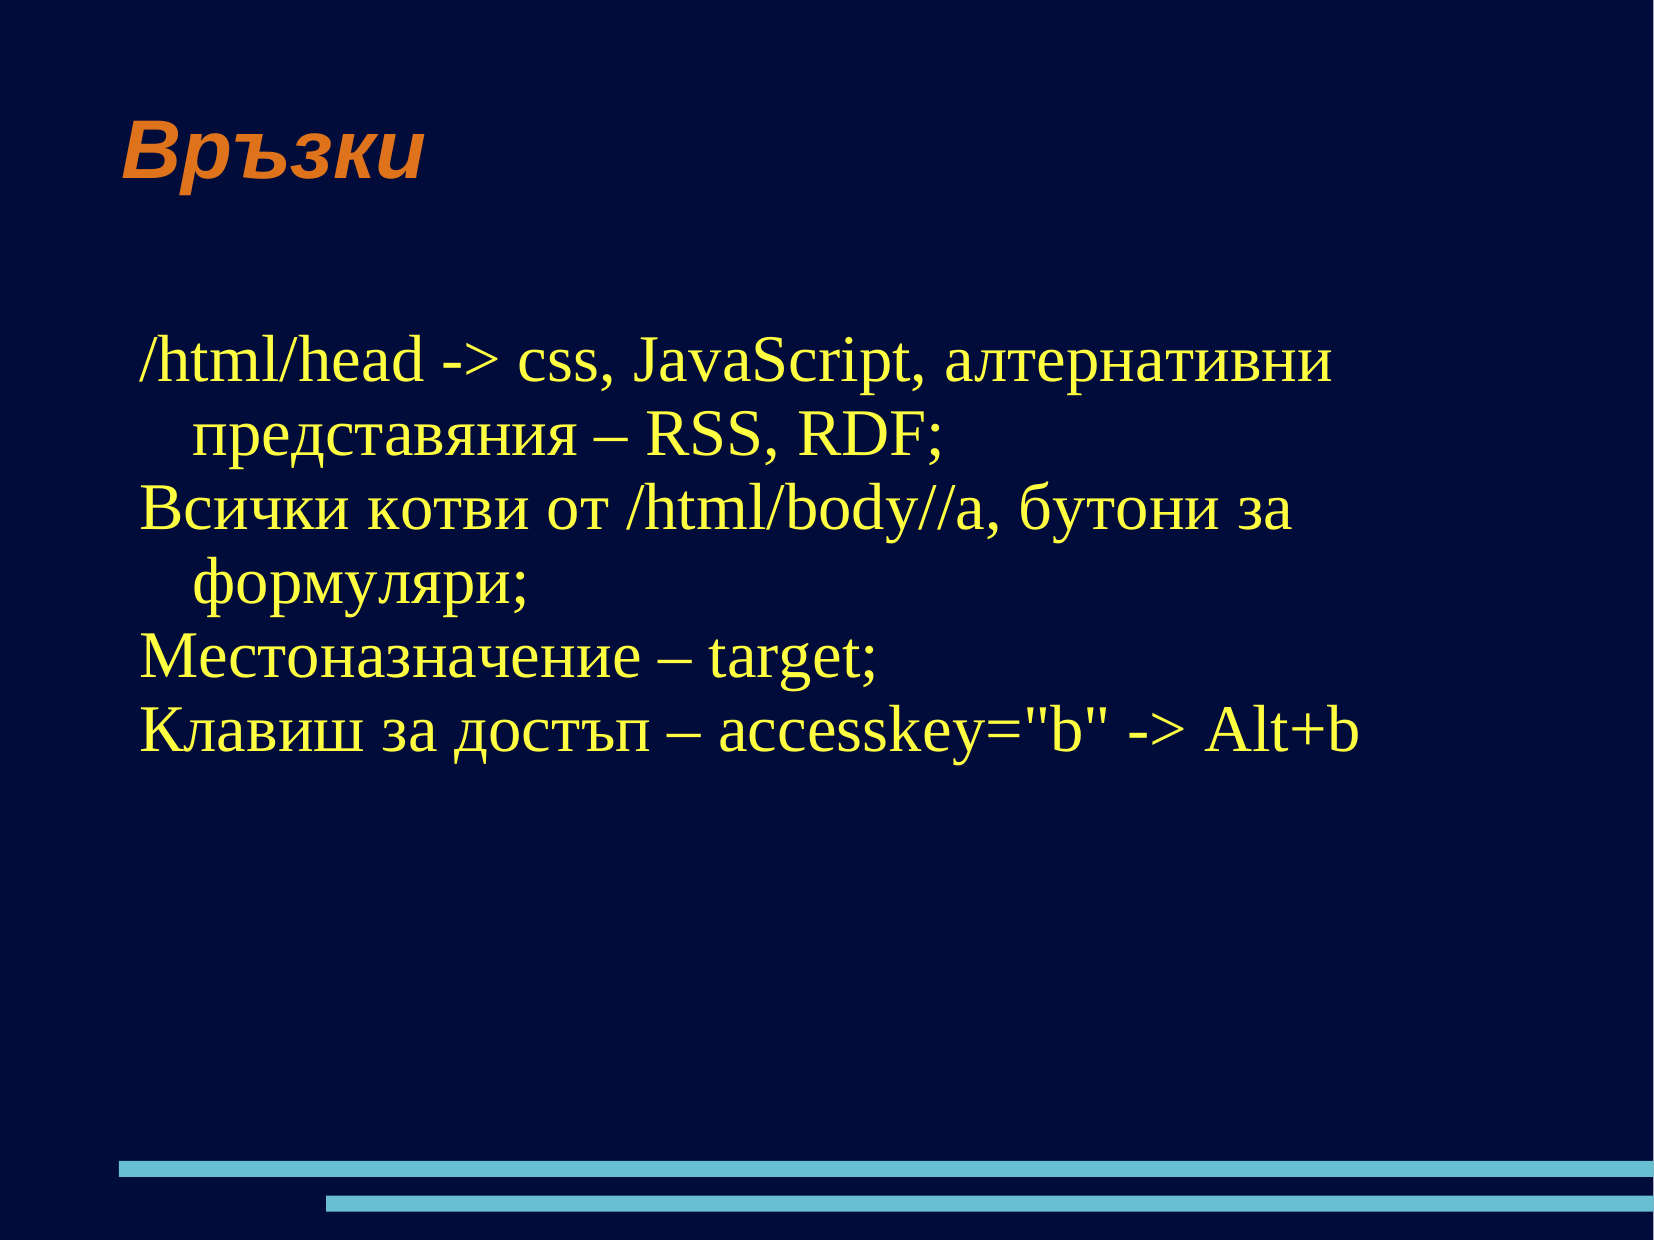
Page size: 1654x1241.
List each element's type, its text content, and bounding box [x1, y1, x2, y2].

list /html/head -> css, JavaScript, алтернативни представяния – RSS, RDF; Всички котви от /html/body//a, бутони за формуляри; Местоназначение – target; Клавиш за достъп – accesskey="b" -> Alt+b [121, 322, 1561, 1133]
title Връзки [121, 46, 1534, 254]
